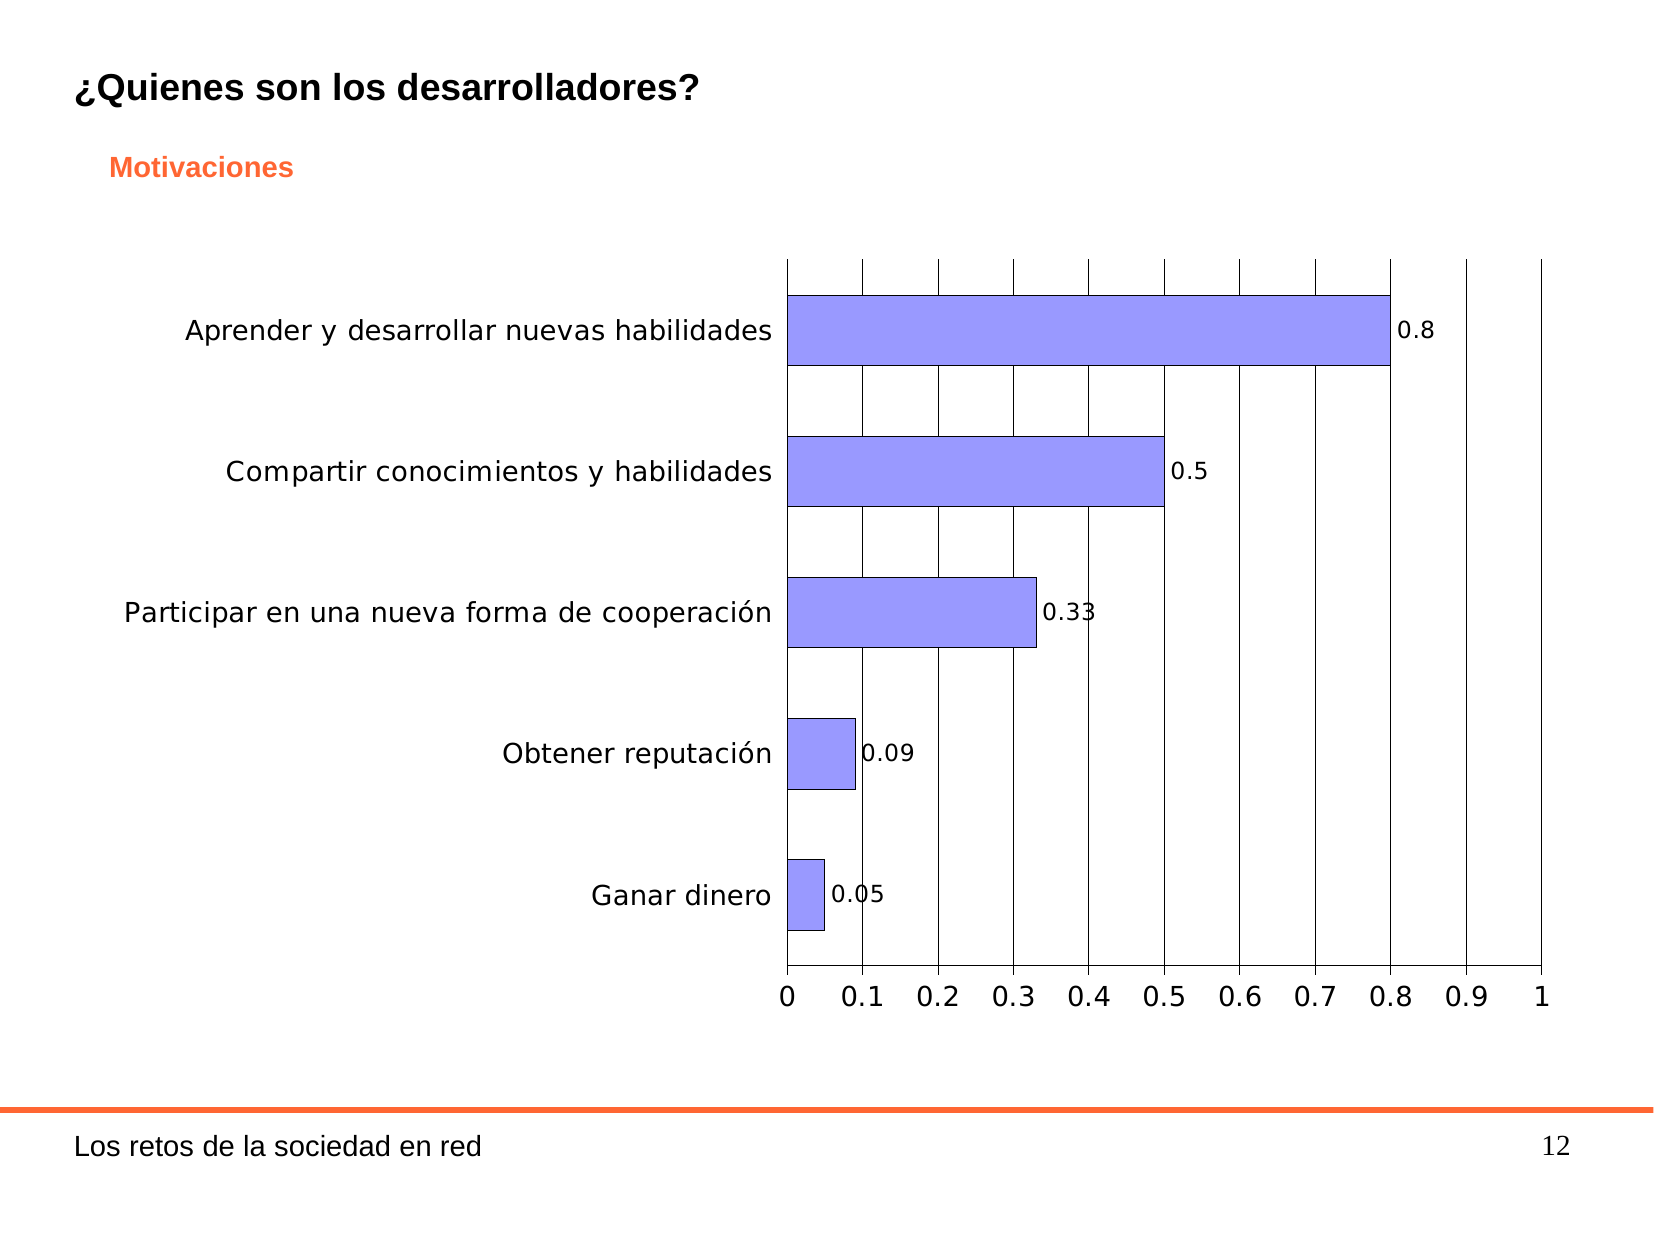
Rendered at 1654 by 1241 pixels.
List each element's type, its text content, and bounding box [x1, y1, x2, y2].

chart [101, 259, 1595, 1061]
text_box Los retos de la sociedad en red [59, 1122, 975, 1172]
text_box ¿Quienes son los desarrolladores? Motivaciones [59, 59, 1211, 196]
